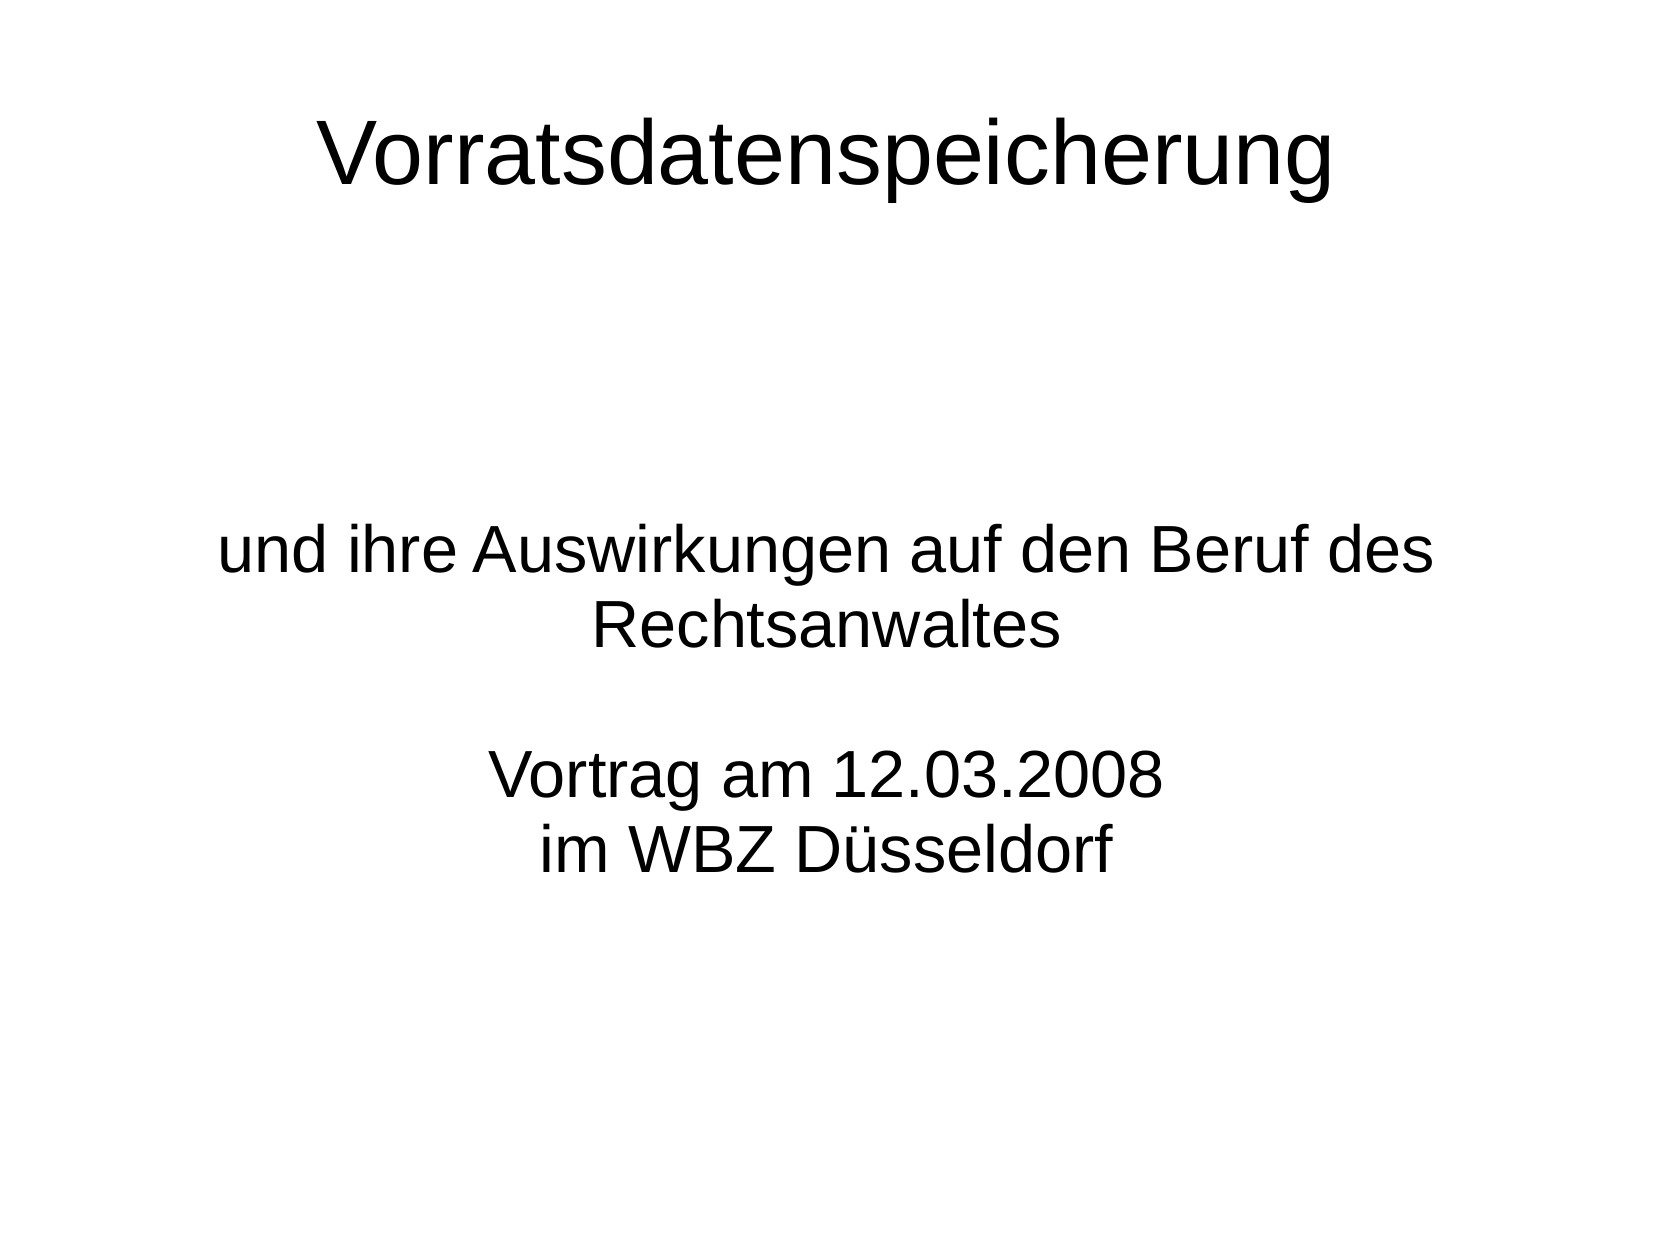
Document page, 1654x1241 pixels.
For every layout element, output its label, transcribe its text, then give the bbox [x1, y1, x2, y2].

title Vorratsdatenspeicherung [82, 56, 1571, 250]
subtitle und ihre Auswirkungen auf den Beruf des Rechtsanwaltes Vortrag am 12.03.2008 im WBZ Düsseldorf [82, 297, 1571, 1102]
